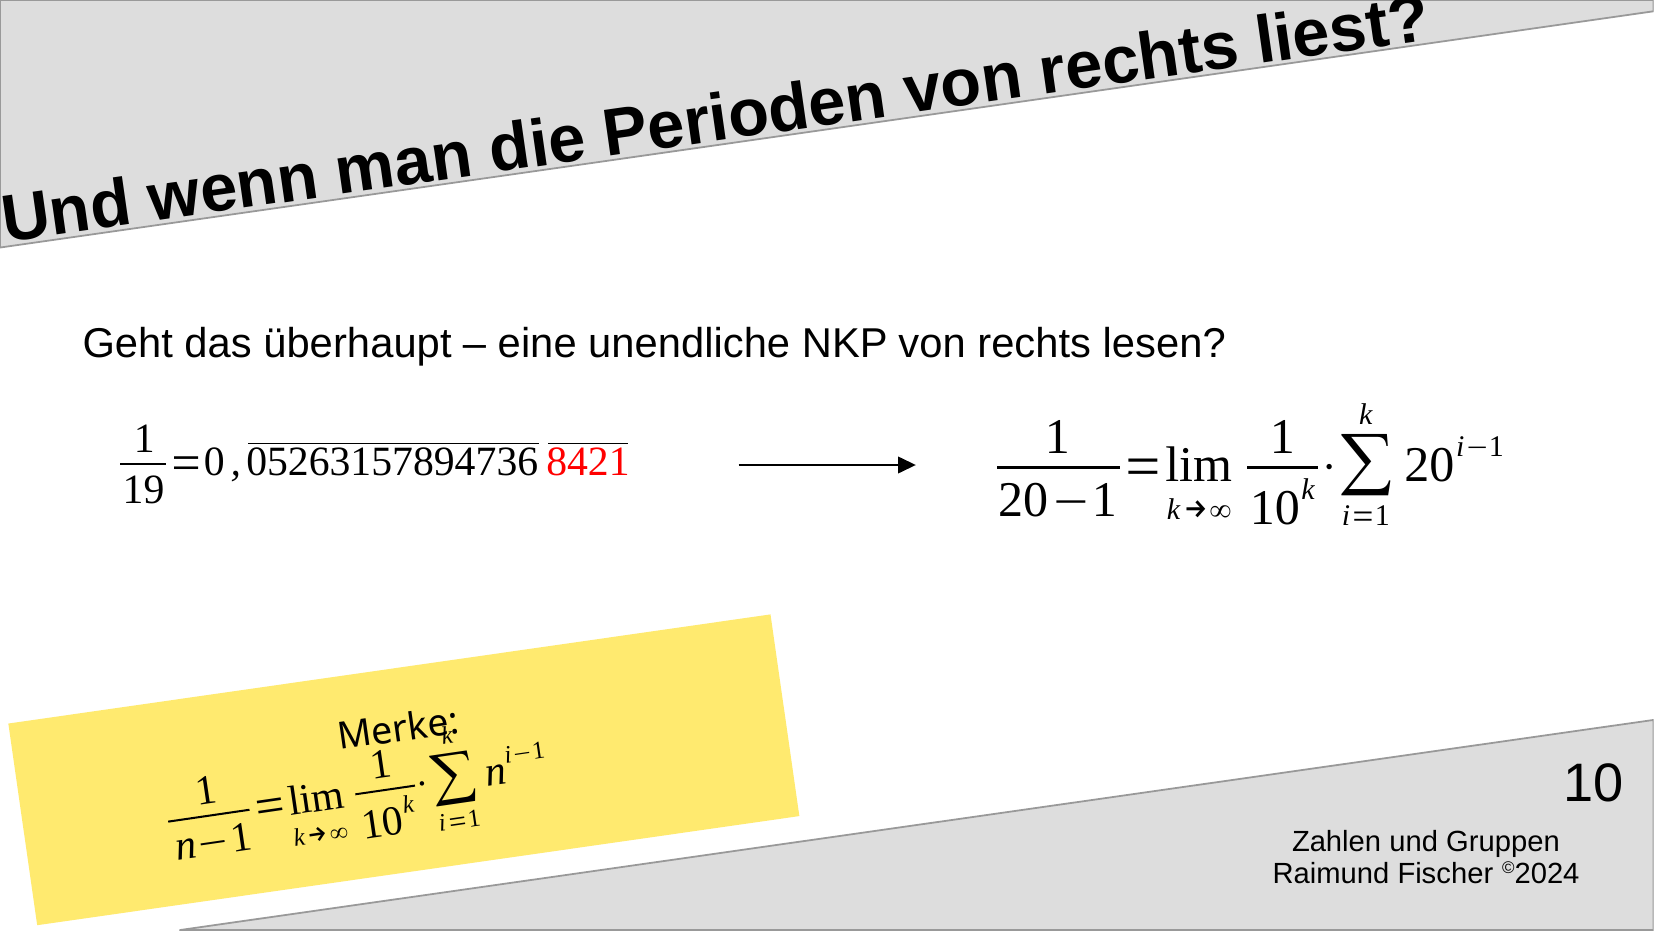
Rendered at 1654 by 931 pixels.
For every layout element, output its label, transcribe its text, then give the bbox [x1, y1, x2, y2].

chart [158, 708, 556, 876]
text_box Merke: [8, 614, 800, 926]
chart [118, 414, 631, 514]
list Geht das überhaupt – eine unendliche NKP von rechts lesen? [82, 319, 1538, 638]
chart [993, 397, 1505, 535]
title Und wenn man die Perioden von rechts liest? [0, 0, 1475, 297]
picture [737, 456, 916, 474]
